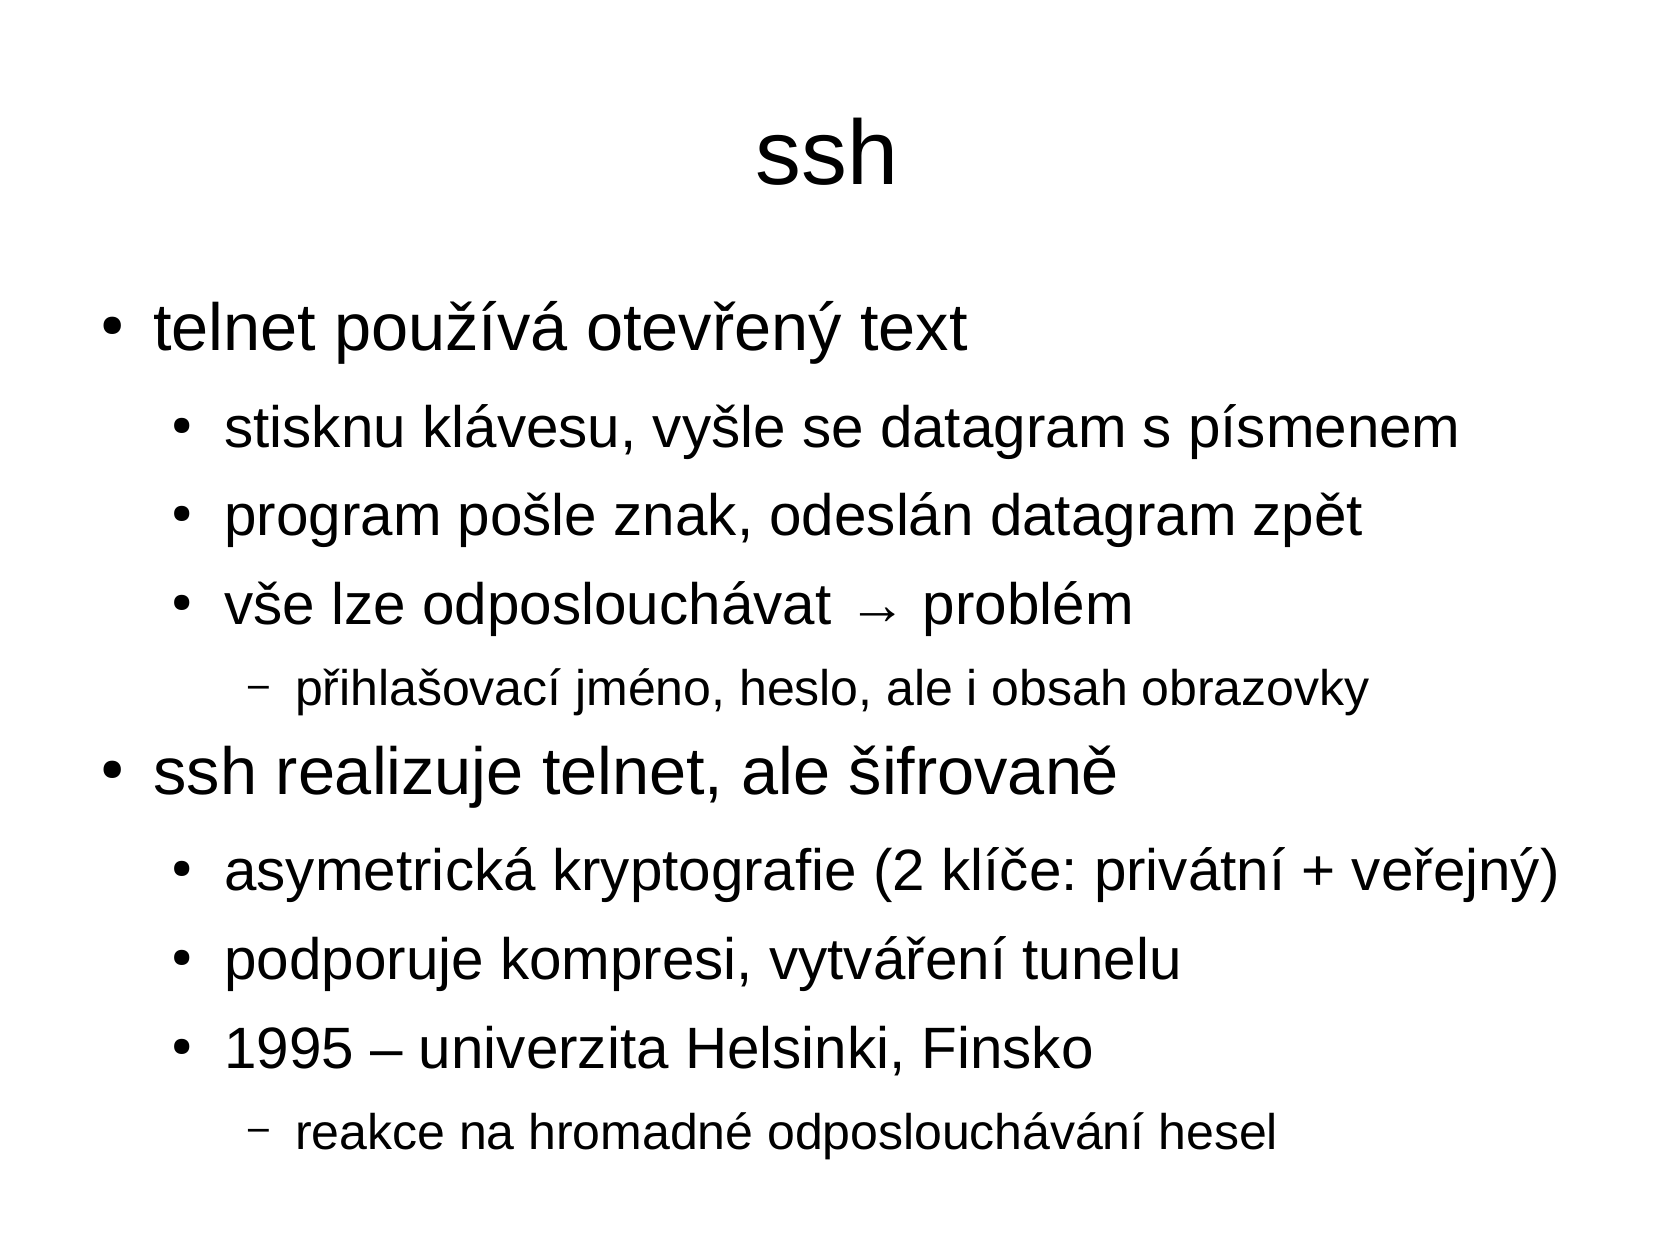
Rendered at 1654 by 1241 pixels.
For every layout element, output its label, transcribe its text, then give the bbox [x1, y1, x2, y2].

list telnet používá otevřený text stisknu klávesu, vyšle se datagram s písmenem program pošle znak, odeslán datagram zpět vše lze odposlouchávat → problém přihlašovací jméno, heslo, ale i obsah obrazovky ssh realizuje telnet, ale šifrovaně asymetrická kryptografie (2 klíče: privátní + veřejný) podporuje kompresi, vytváření tunelu 1995 – univerzita Helsinki, Finsko reakce na hromadné odposlouchávání hesel [82, 290, 1571, 1159]
title ssh [82, 56, 1571, 250]
